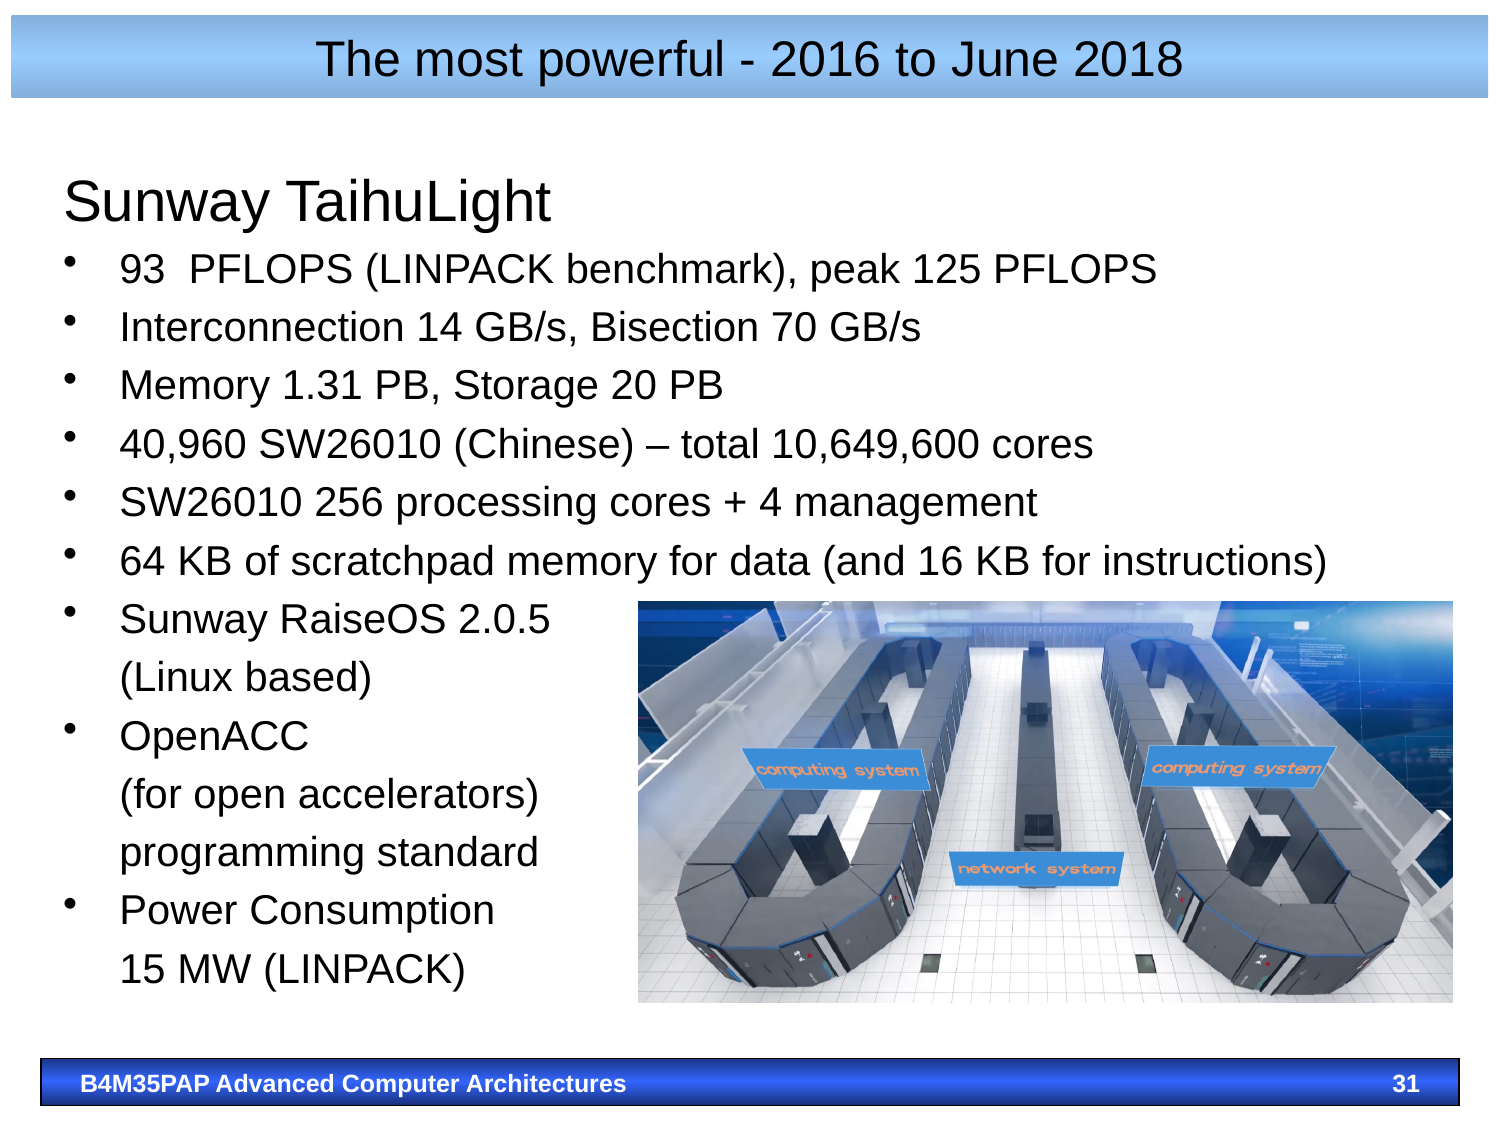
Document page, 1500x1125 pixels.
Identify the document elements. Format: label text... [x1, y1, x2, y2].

text_box Sunway TaihuLight 93 PFLOPS (LINPACK benchmark), peak 125 PFLOPS Interconnection 14 GB/s, Bisection 70 GB/s Memory 1.31 PB, Storage 20 PB 40,960 SW26010 (Chinese) – total 10,649,600 cores SW26010 256 processing cores + 4 management 64 KB of scratchpad memory for data (and 16 KB for instructions) Sunway RaiseOS 2.0.5 (Linux based) OpenACC (for open accelerators) programming standard Power Consumption 15 MW (LINPACK) [48, 155, 1412, 798]
picture [638, 601, 1453, 1003]
title The most powerful - 2016 to June 2018 [11, 15, 1489, 98]
